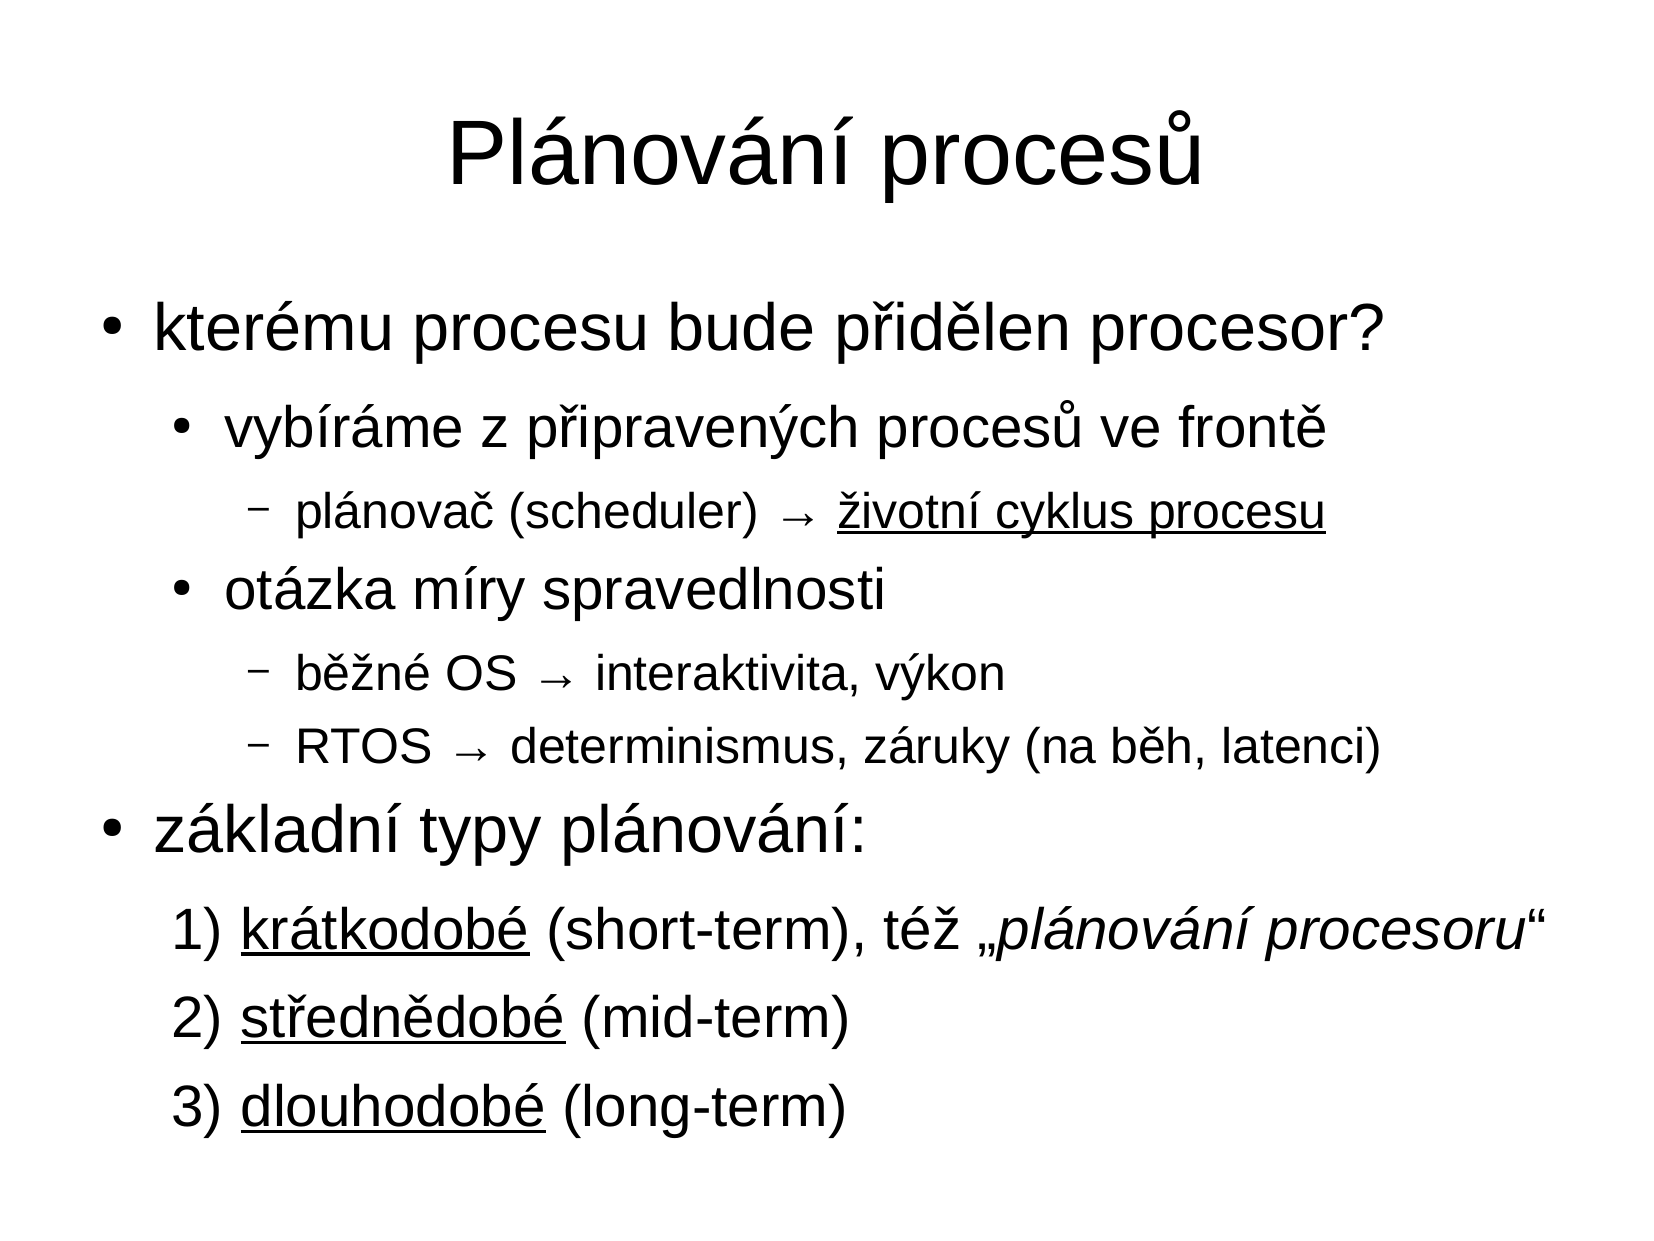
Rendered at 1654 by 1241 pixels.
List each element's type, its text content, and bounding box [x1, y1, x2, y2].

list kterému procesu bude přidělen procesor? vybíráme z připravených procesů ve frontě plánovač (scheduler) → životní cyklus procesu otázka míry spravedlnosti běžné OS → interaktivita, výkon RTOS → determinismus, záruky (na běh, latenci) základní typy plánování: krátkodobé (short-term), též „plánování procesoru“ střednědobé (mid-term) dlouhodobé (long-term) [82, 290, 1571, 1139]
title Plánování procesů [82, 56, 1571, 250]
